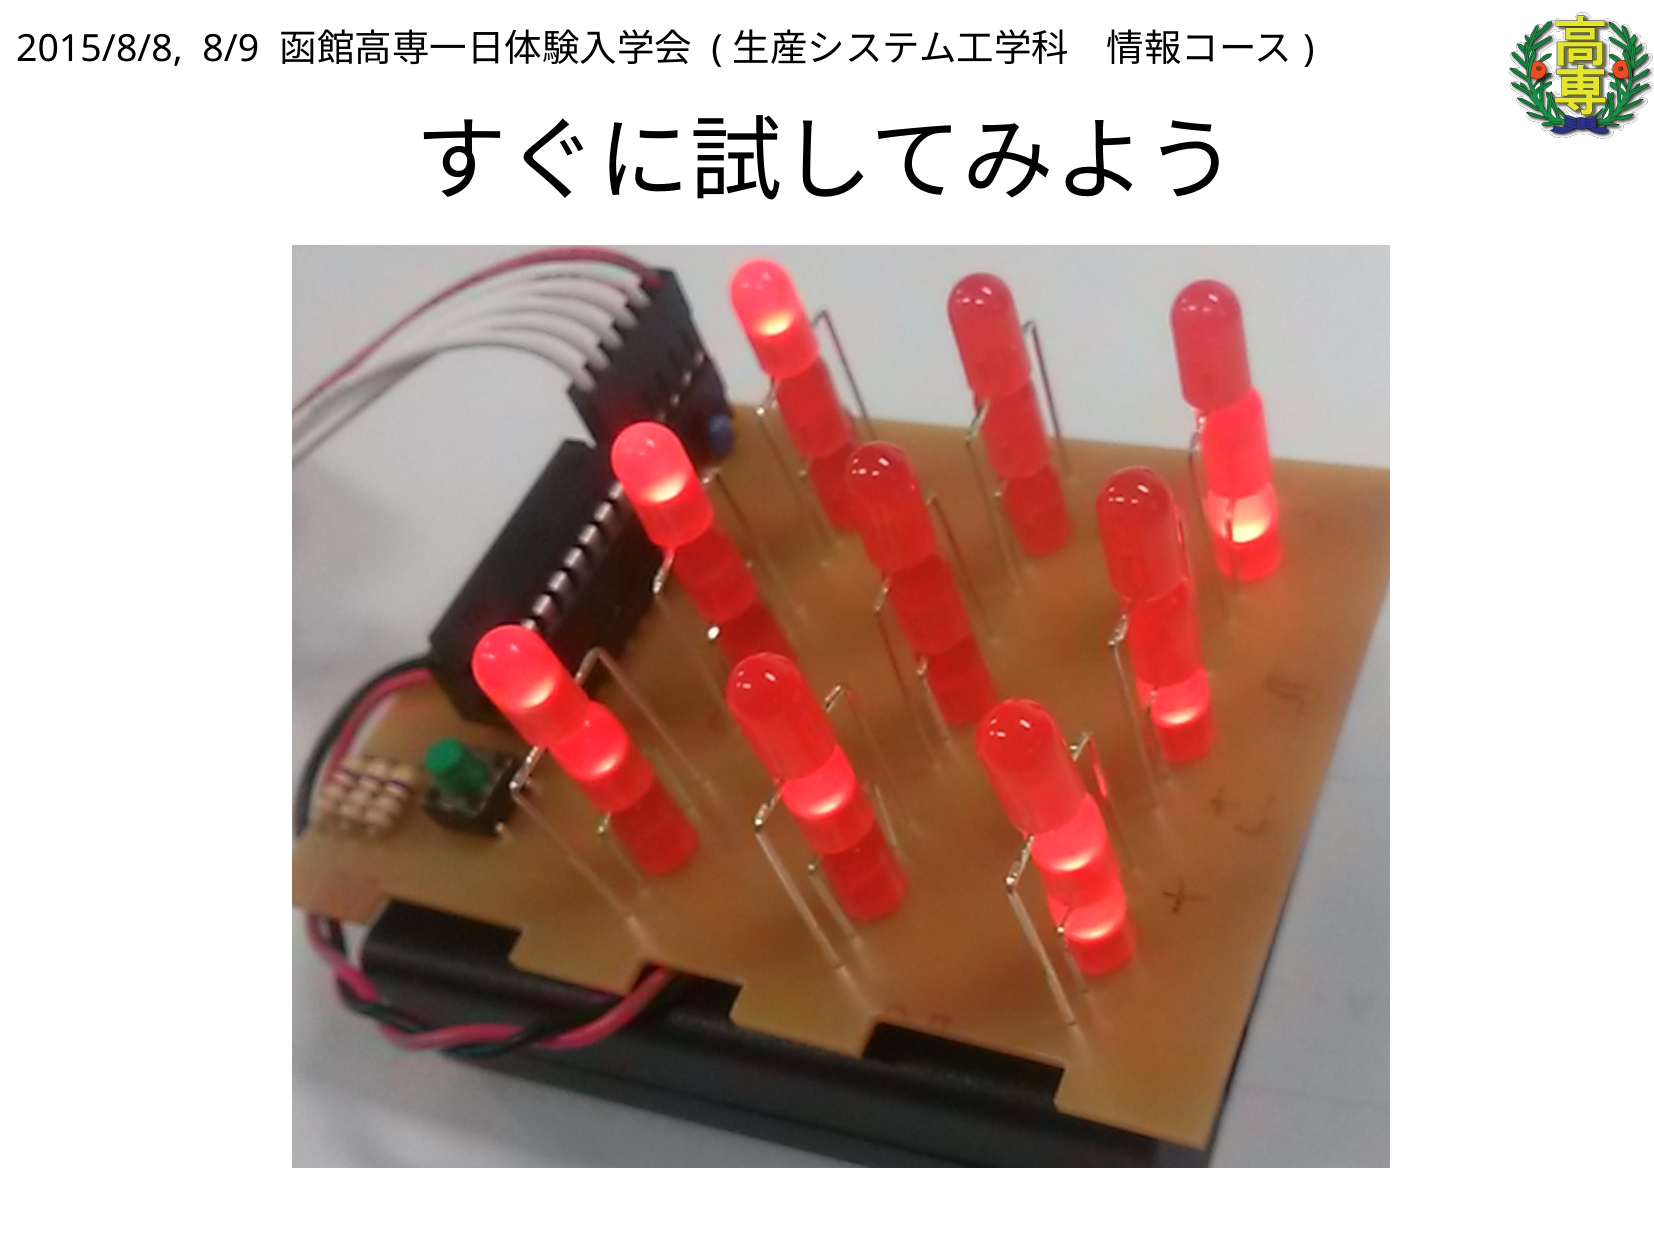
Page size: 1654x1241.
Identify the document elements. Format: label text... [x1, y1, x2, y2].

picture [292, 245, 1390, 1168]
picture [1506, 0, 1654, 157]
title すぐに試してみよう [82, 49, 1571, 257]
